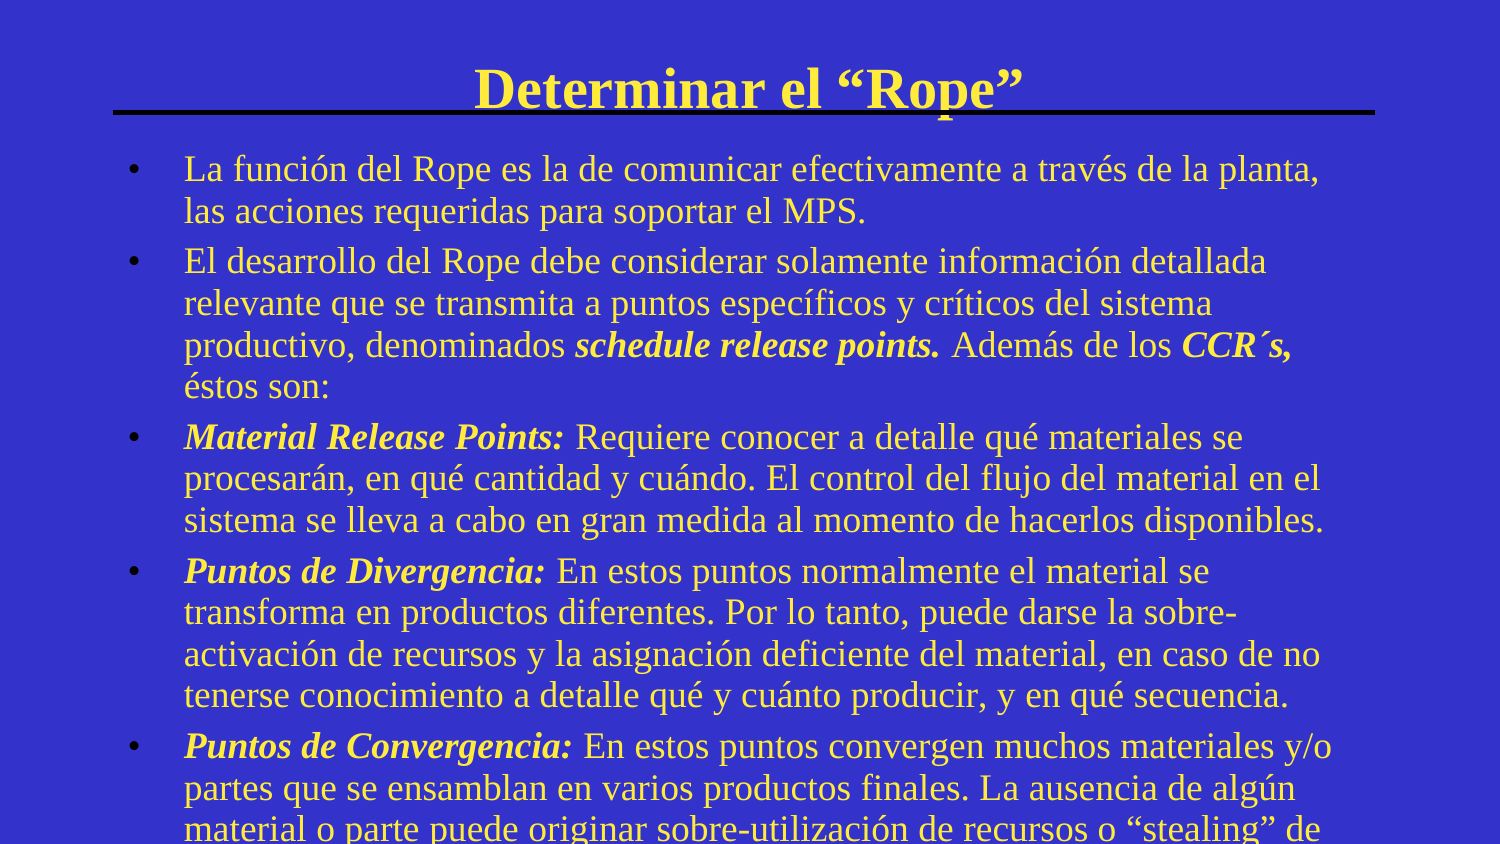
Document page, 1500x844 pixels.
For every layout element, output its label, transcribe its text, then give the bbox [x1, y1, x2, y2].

title Determinar el “Rope” [112, 18, 1388, 140]
list La función del Rope es la de comunicar efectivamente a través de la planta, las acciones requeridas para soportar el MPS. El desarrollo del Rope debe considerar solamente información detallada relevante que se transmita a puntos específicos y críticos del sistema productivo, denominados schedule release points. Además de los CCR´s, éstos son: Material Release Points: Requiere conocer a detalle qué materiales se procesarán, en qué cantidad y cuándo. El control del flujo del material en el sistema se lleva a cabo en gran medida al momento de hacerlos disponibles. Puntos de Divergencia: En estos puntos normalmente el material se transforma en productos diferentes. Por lo tanto, puede darse la sobre-activación de recursos y la asignación deficiente del material, en caso de no tenerse conocimiento a detalle qué y cuánto producir, y en qué secuencia. Puntos de Convergencia: En estos puntos convergen muchos materiales y/o partes que se ensamblan en varios productos finales. La ausencia de algún material o parte puede originar sobre-utilización de recursos o “stealing” de materiales. [112, 140, 1388, 647]
